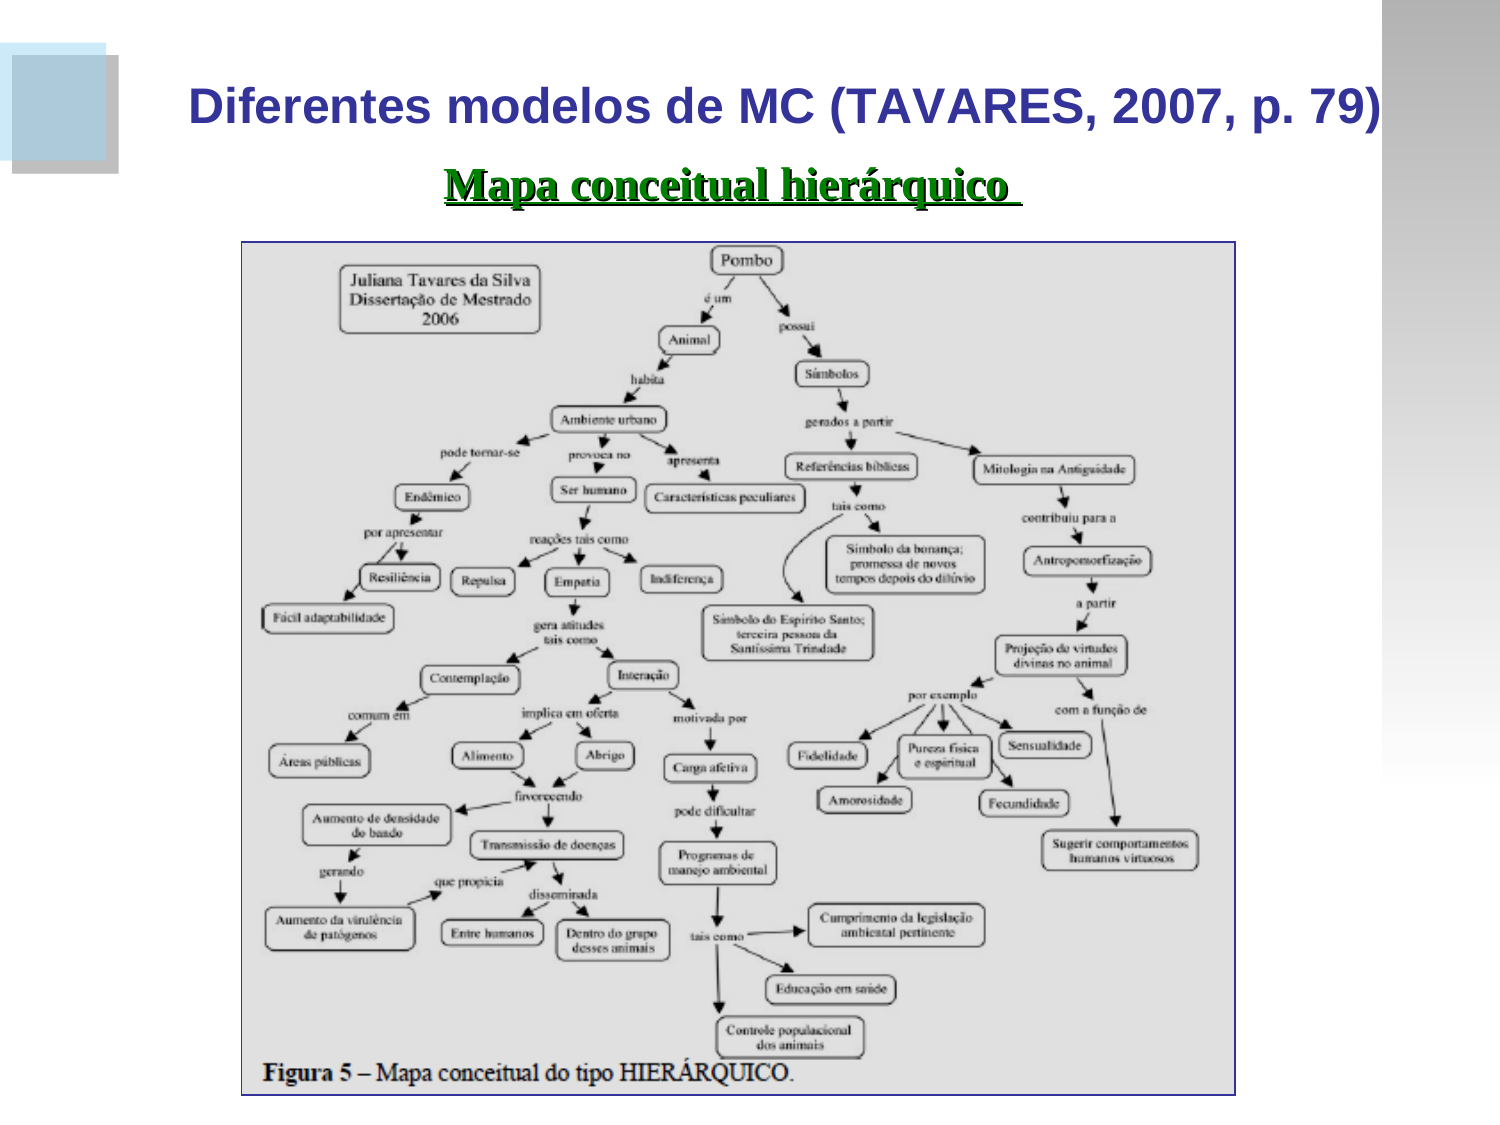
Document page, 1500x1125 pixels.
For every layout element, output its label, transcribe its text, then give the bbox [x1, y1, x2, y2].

text_box Mapa conceitual hierárquico [324, 148, 1140, 213]
text_box [1382, 0, 1500, 787]
text_box [0, 42, 107, 161]
text_box Diferentes modelos de MC (TAVARES, 2007, p. 79) [112, 66, 1382, 142]
picture [242, 242, 1235, 1094]
